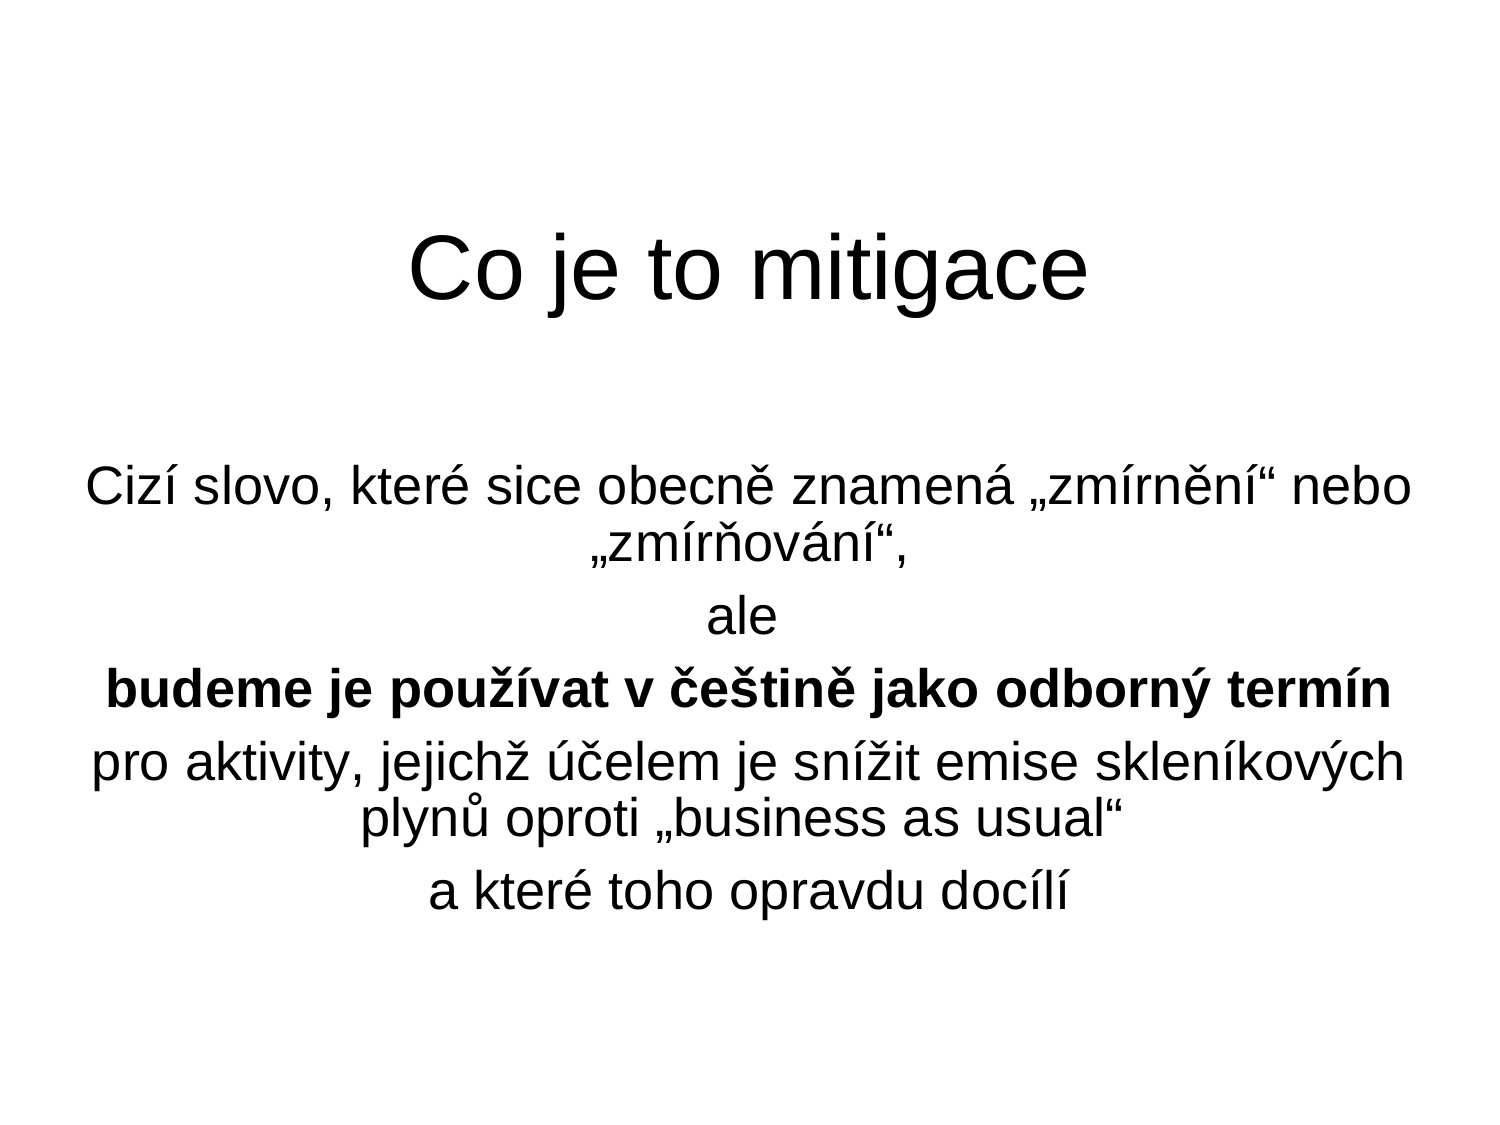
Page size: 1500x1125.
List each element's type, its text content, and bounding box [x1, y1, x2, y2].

title Co je to mitigace [75, 127, 1425, 414]
list Cizí slovo, které sice obecně znamená „zmírnění“ nebo „zmírňování“, ale budeme je používat v češtině jako odborný termín pro aktivity, jejichž účelem je snížit emise skleníkových plynů oproti „business as usual“ a které toho opravdu docílí [75, 459, 1425, 1113]
